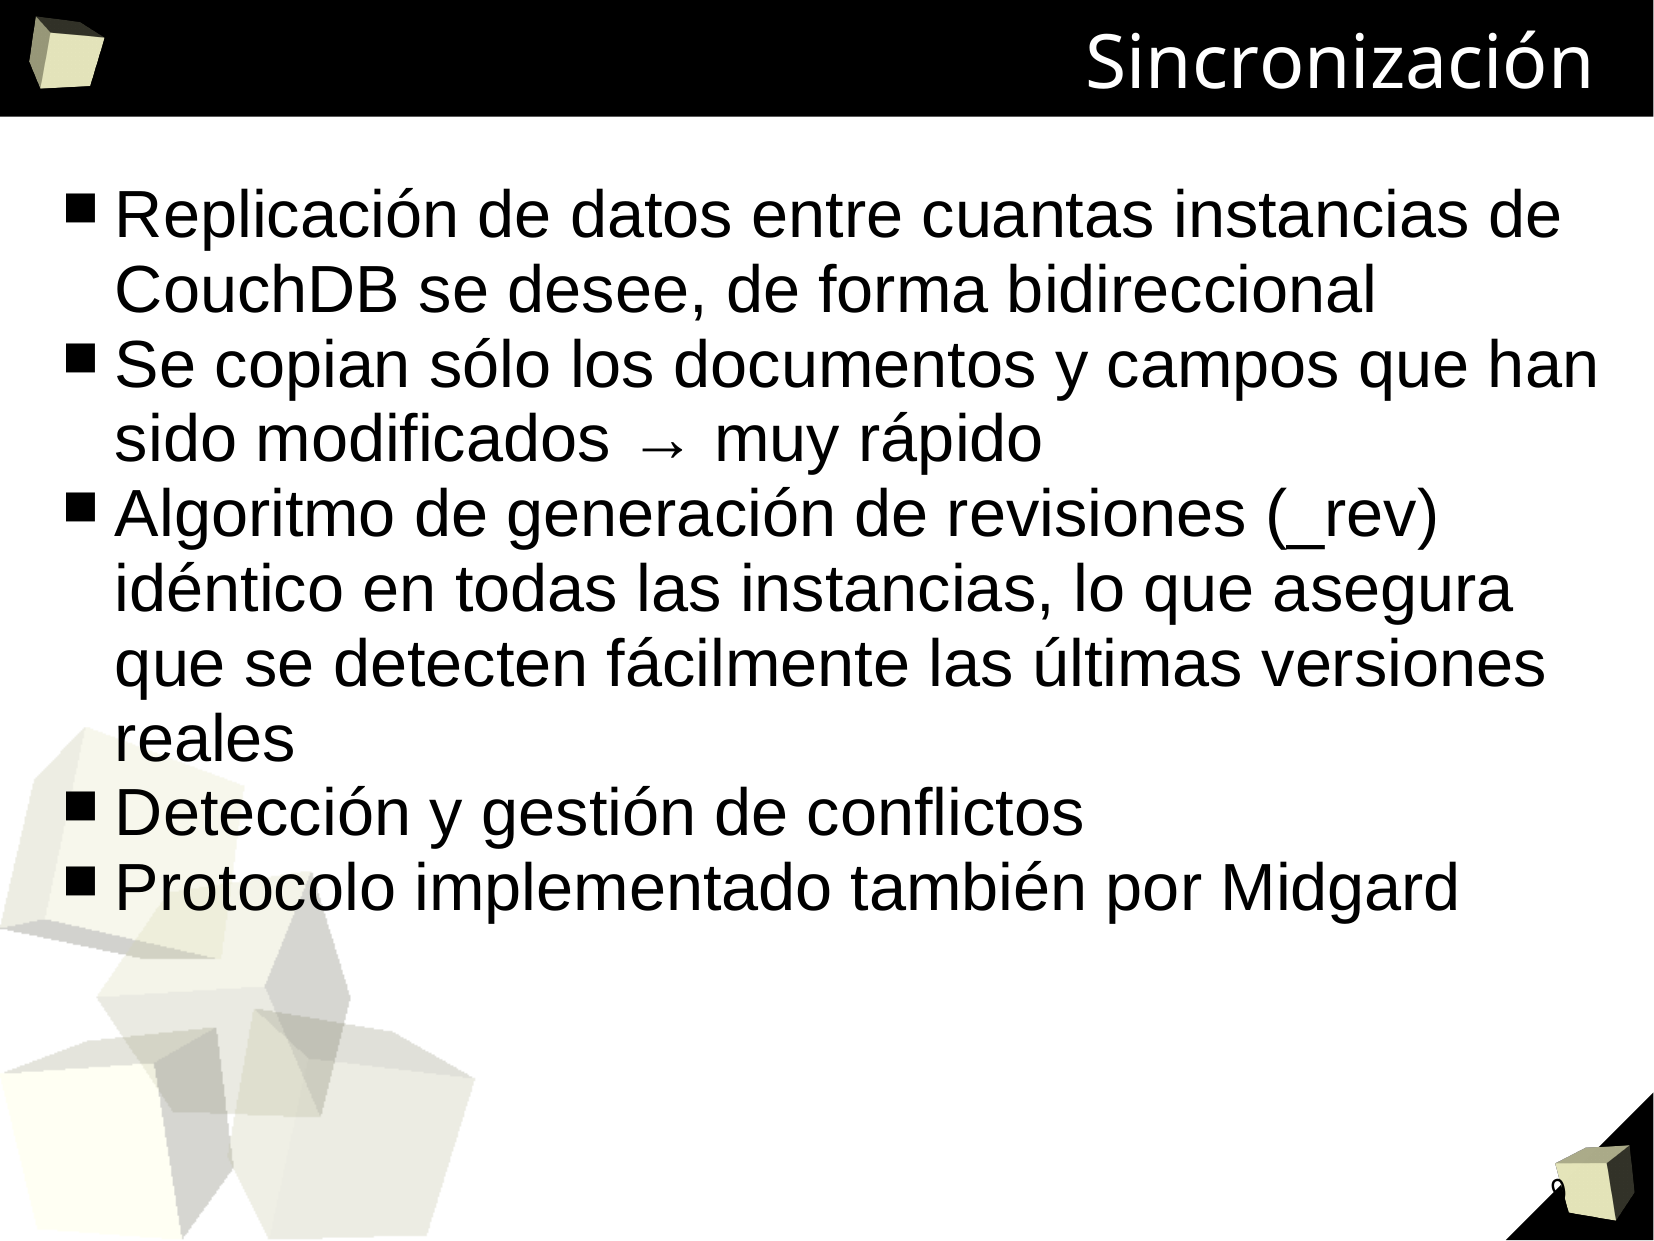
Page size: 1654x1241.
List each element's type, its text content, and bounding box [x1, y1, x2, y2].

list Replicación de datos entre cuantas instancias de CouchDB se desee, de forma bidireccional Se copian sólo los documentos y campos que han sido modificados → muy rápido Algoritmo de generación de revisiones (_rev) idéntico en todas las instancias, lo que asegura que se detecten fácilmente las últimas versiones reales Detección y gestión de conflictos Protocolo implementado también por Midgard [44, 177, 1611, 1200]
title Sincronización [118, 0, 1595, 119]
picture [0, 726, 477, 1241]
